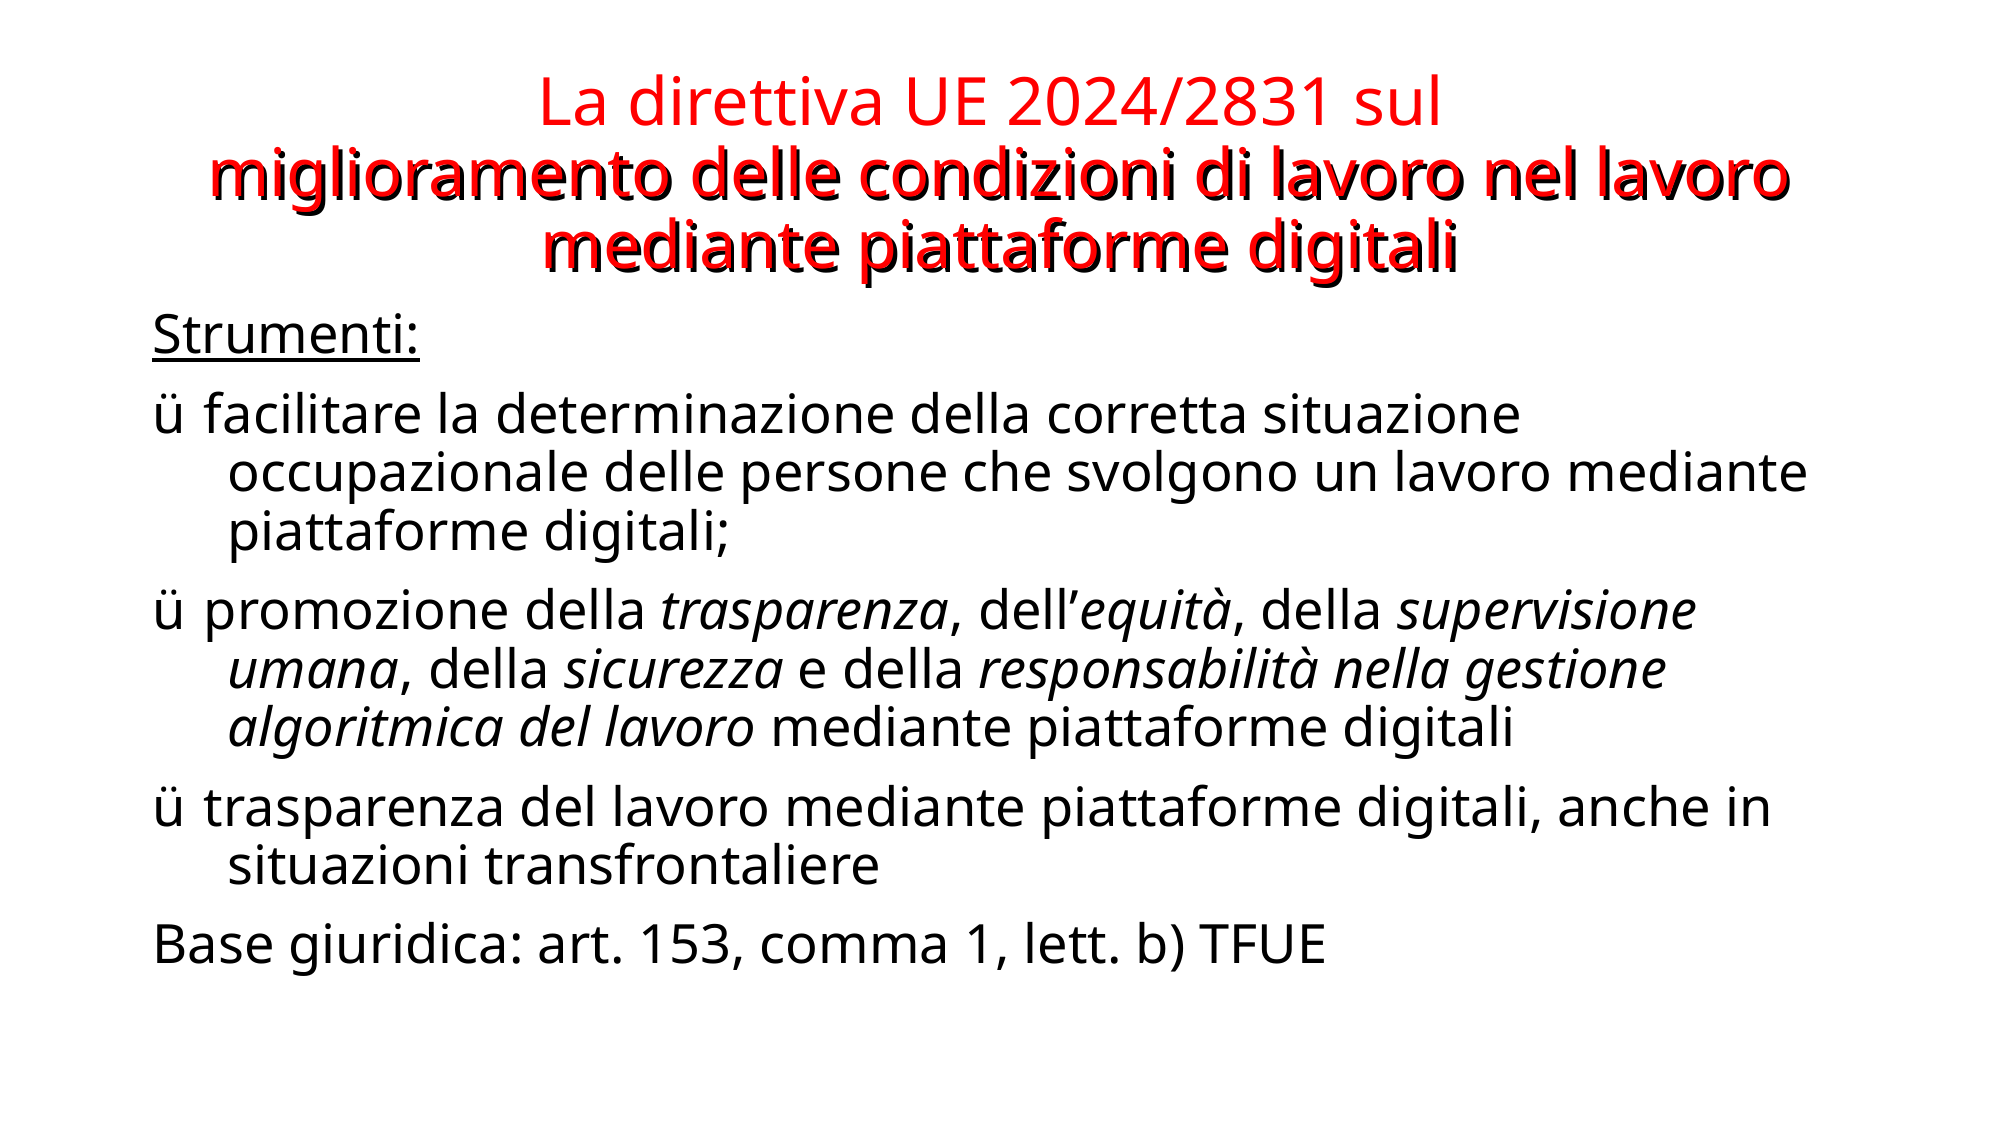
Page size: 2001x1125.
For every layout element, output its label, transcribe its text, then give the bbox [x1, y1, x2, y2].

list Strumenti: facilitare la determinazione della corretta situazione occupazionale delle persone che svolgono un lavoro mediante piattaforme digitali; promozione della trasparenza, dell’equità, della supervisione umana, della sicurezza e della responsabilità nella gestione algoritmica del lavoro mediante piattaforme digitali trasparenza del lavoro mediante piattaforme digitali, anche in situazioni transfrontaliere Base giuridica: art. 153, comma 1, lett. b) TFUE [137, 299, 1863, 1014]
title La direttiva UE 2024/2831 sul miglioramento delle condizioni di lavoro nel lavoro mediante piattaforme digitali [137, 59, 1863, 278]
